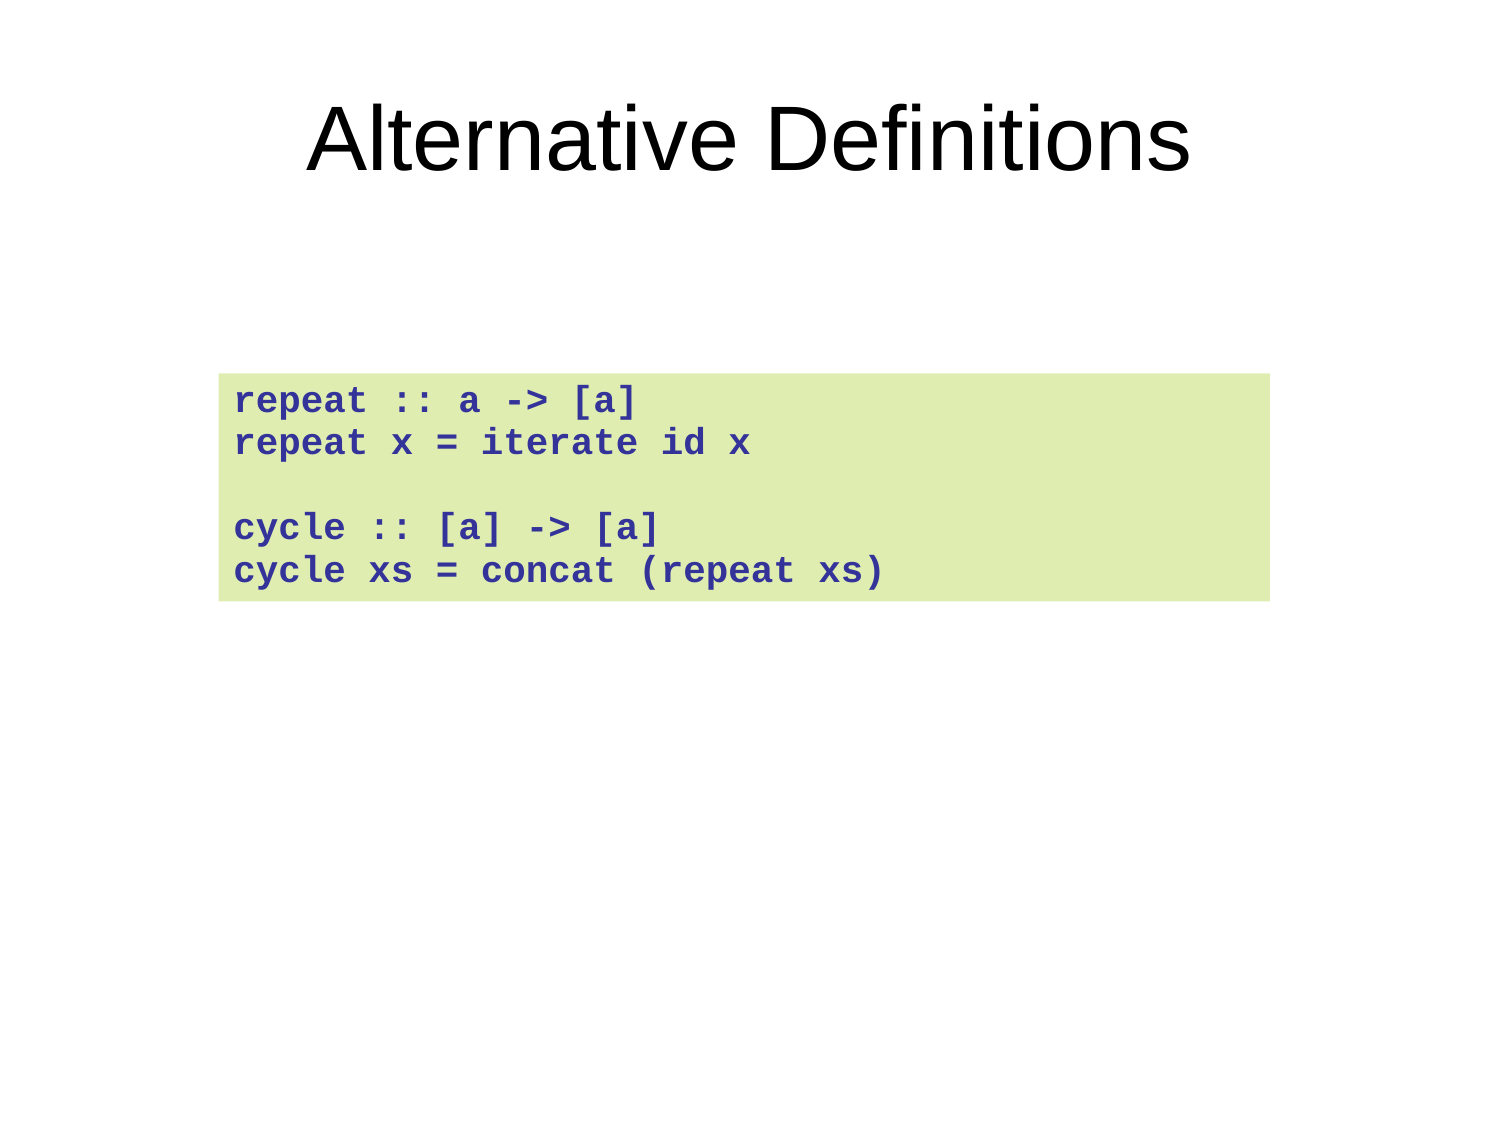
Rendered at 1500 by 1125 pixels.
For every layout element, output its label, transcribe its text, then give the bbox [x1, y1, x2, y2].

title Alternative Definitions [75, 45, 1426, 233]
text_box repeat :: a -> [a] repeat x = iterate id x cycle :: [a] -> [a] cycle xs = concat (repeat xs) [218, 373, 1270, 602]
